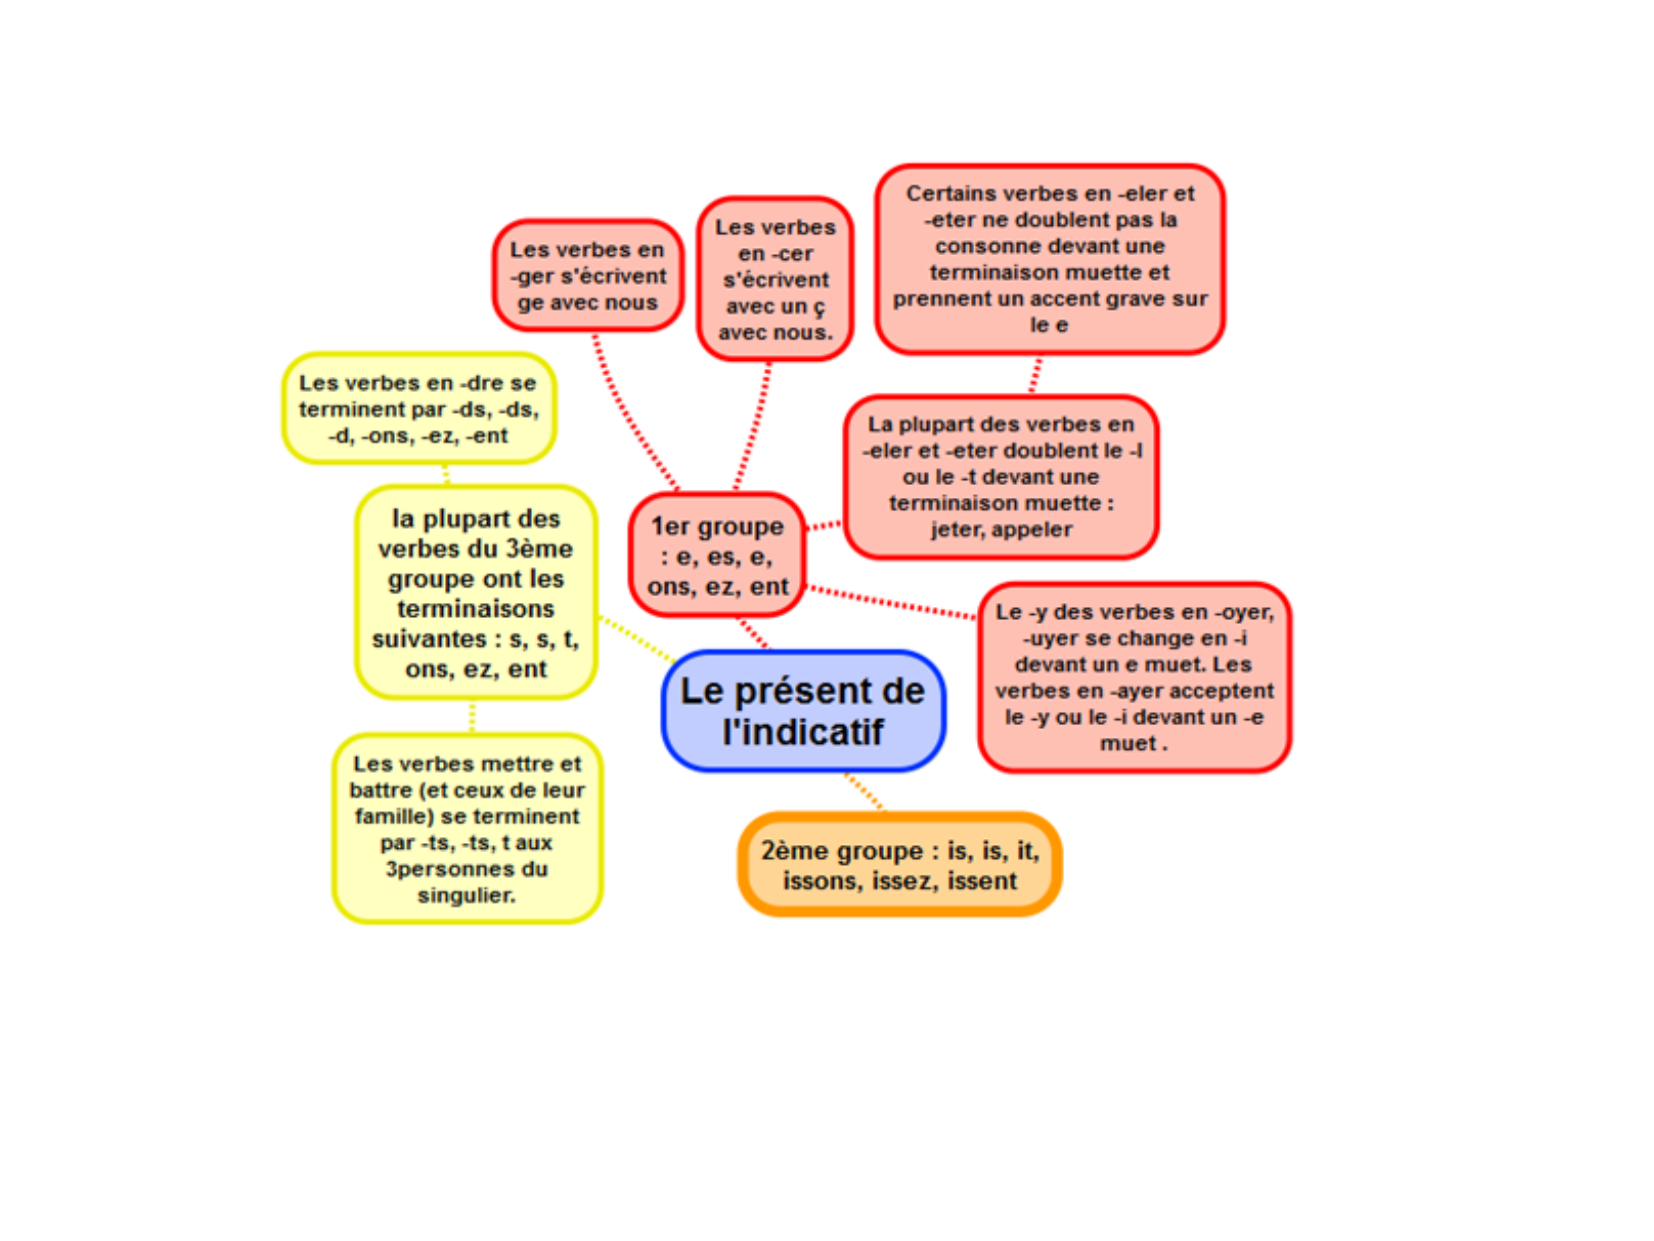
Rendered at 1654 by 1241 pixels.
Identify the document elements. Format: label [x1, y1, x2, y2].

picture [266, 130, 1371, 969]
